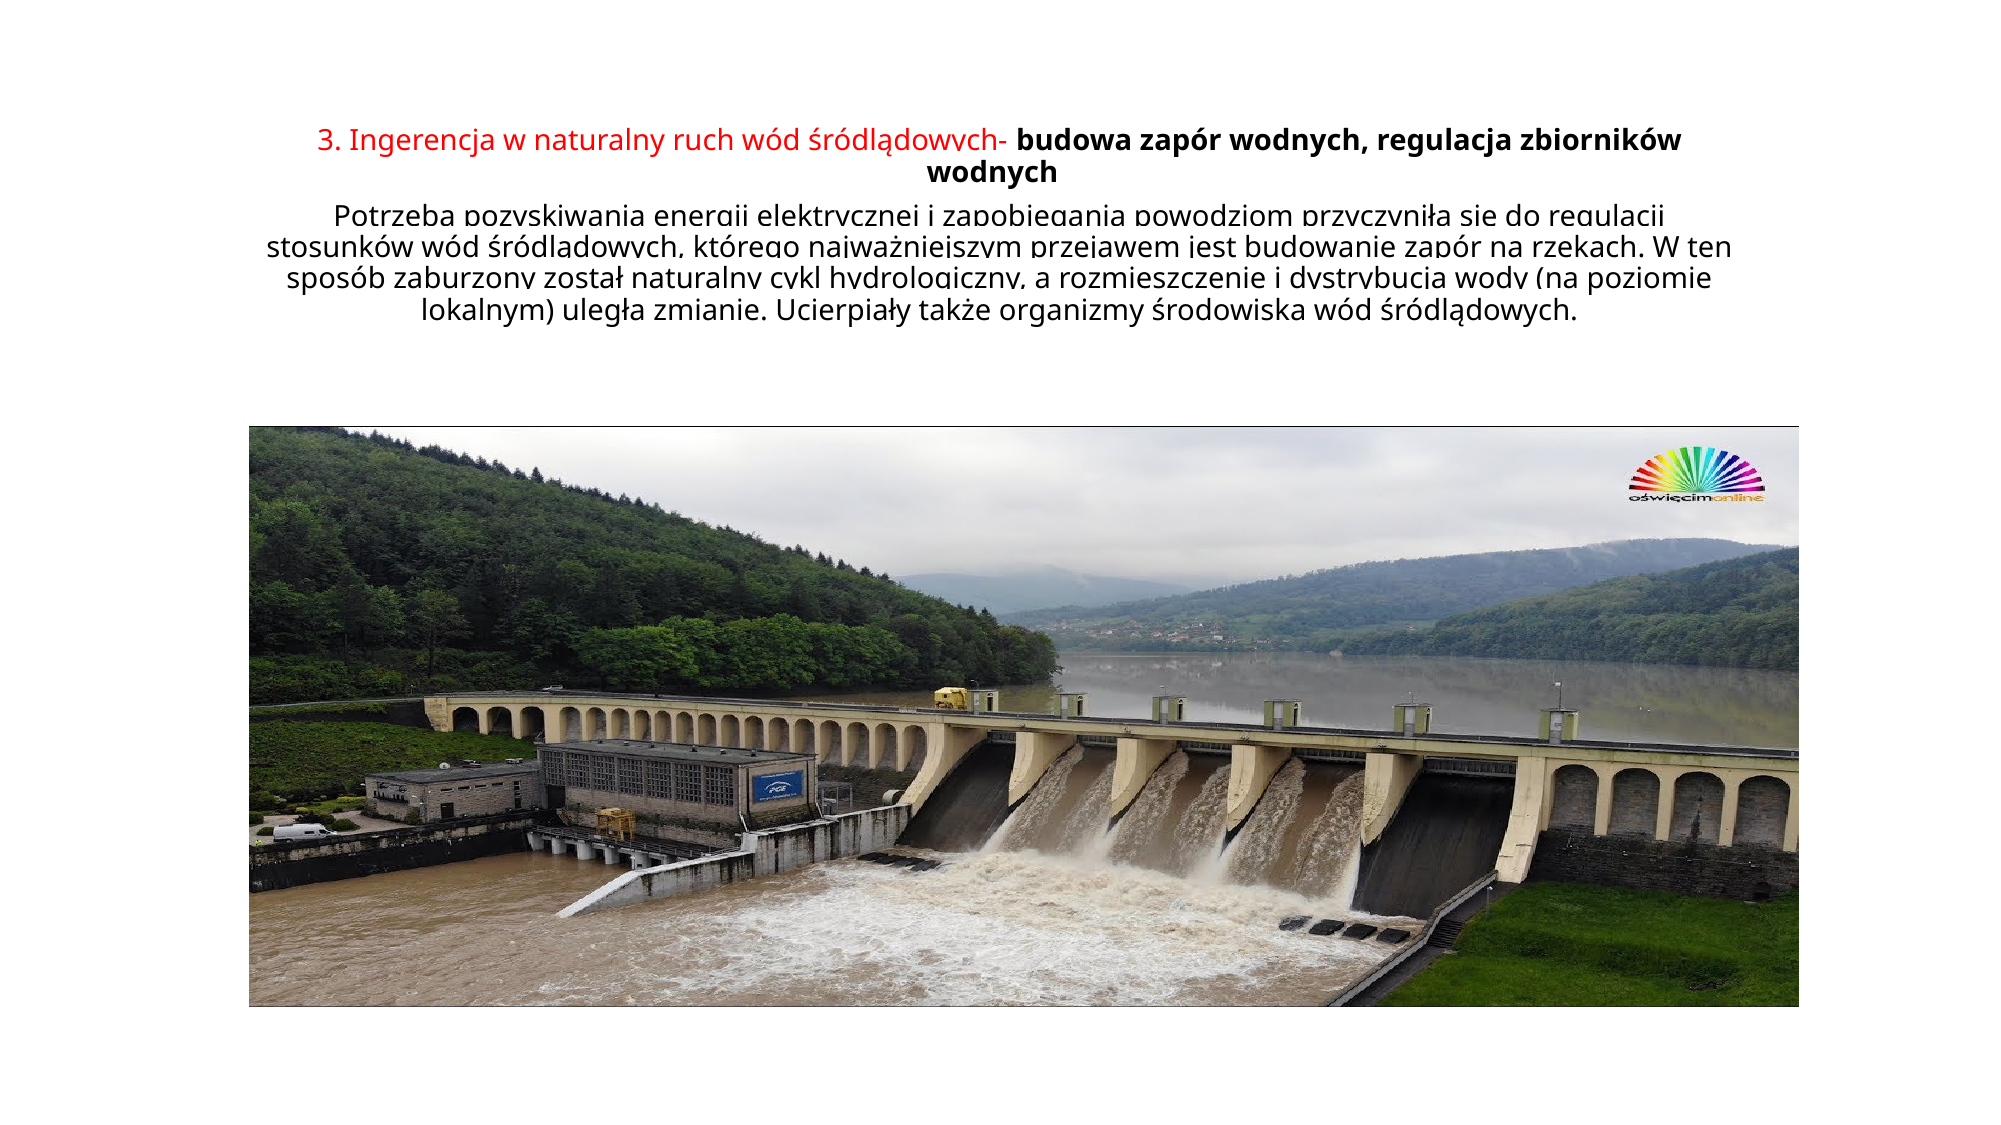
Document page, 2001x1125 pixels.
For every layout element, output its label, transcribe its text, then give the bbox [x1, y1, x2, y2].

title 3. Ingerencja w naturalny ruch wód śródlądowych- budowa zapór wodnych, regulacja zbiorników wodnych [249, 83, 1750, 193]
subtitle Potrzeba pozyskiwania energii elektrycznej i zapobiegania powodziom przyczyniła się do regulacji stosunków wód śródlądowych, którego najważniejszym przejawem jest budowanie zapór na rzekach. W ten sposób zaburzony został naturalny cykl hydrologiczny, a rozmieszczenie i dystrybucja wody (na poziomie lokalnym) uległa zmianie. Ucierpiały także organizmy środowiska wód śródlądowych. [249, 193, 1750, 426]
picture [249, 427, 1799, 1007]
